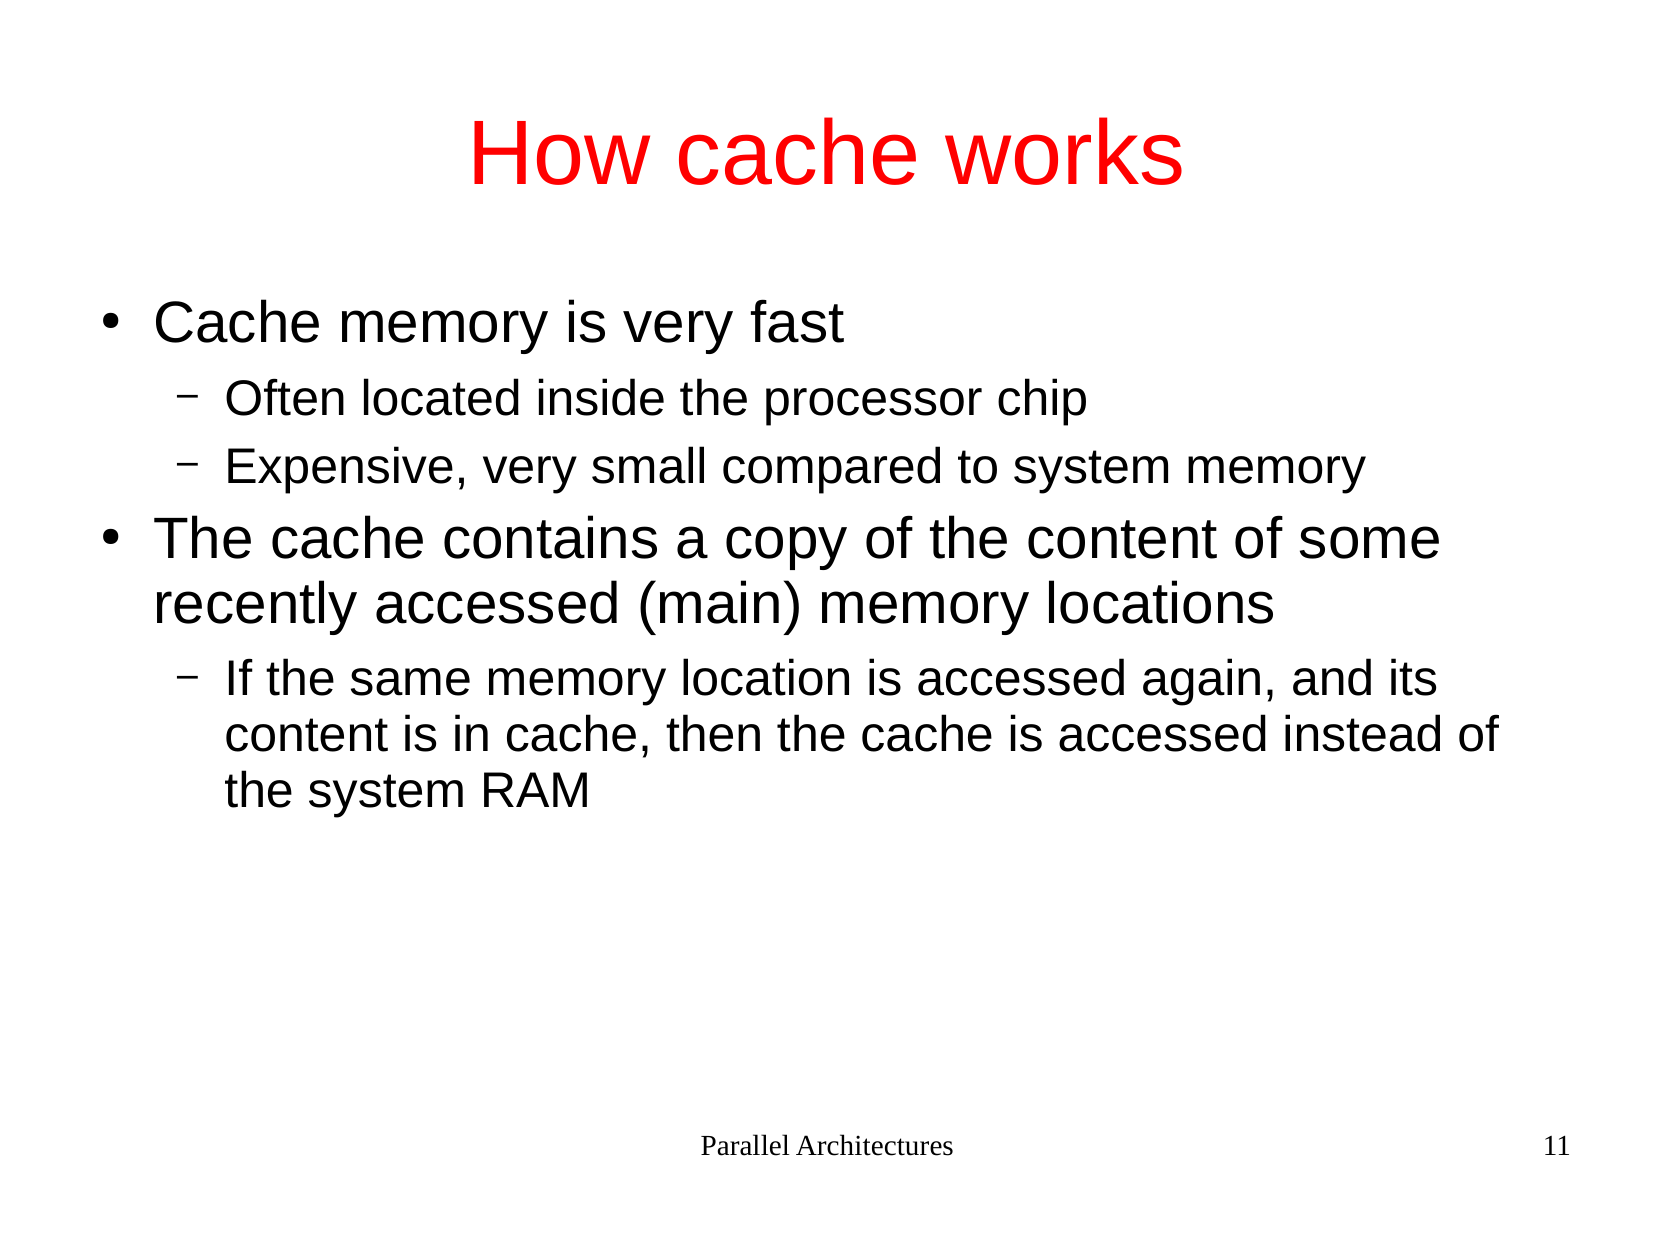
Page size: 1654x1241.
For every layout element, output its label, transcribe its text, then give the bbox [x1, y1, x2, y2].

title How cache works [82, 49, 1571, 257]
list Cache memory is very fast Often located inside the processor chip Expensive, very small compared to system memory The cache contains a copy of the content of some recently accessed (main) memory locations If the same memory location is accessed again, and its content is in cache, then the cache is accessed instead of the system RAM [82, 290, 1571, 1109]
